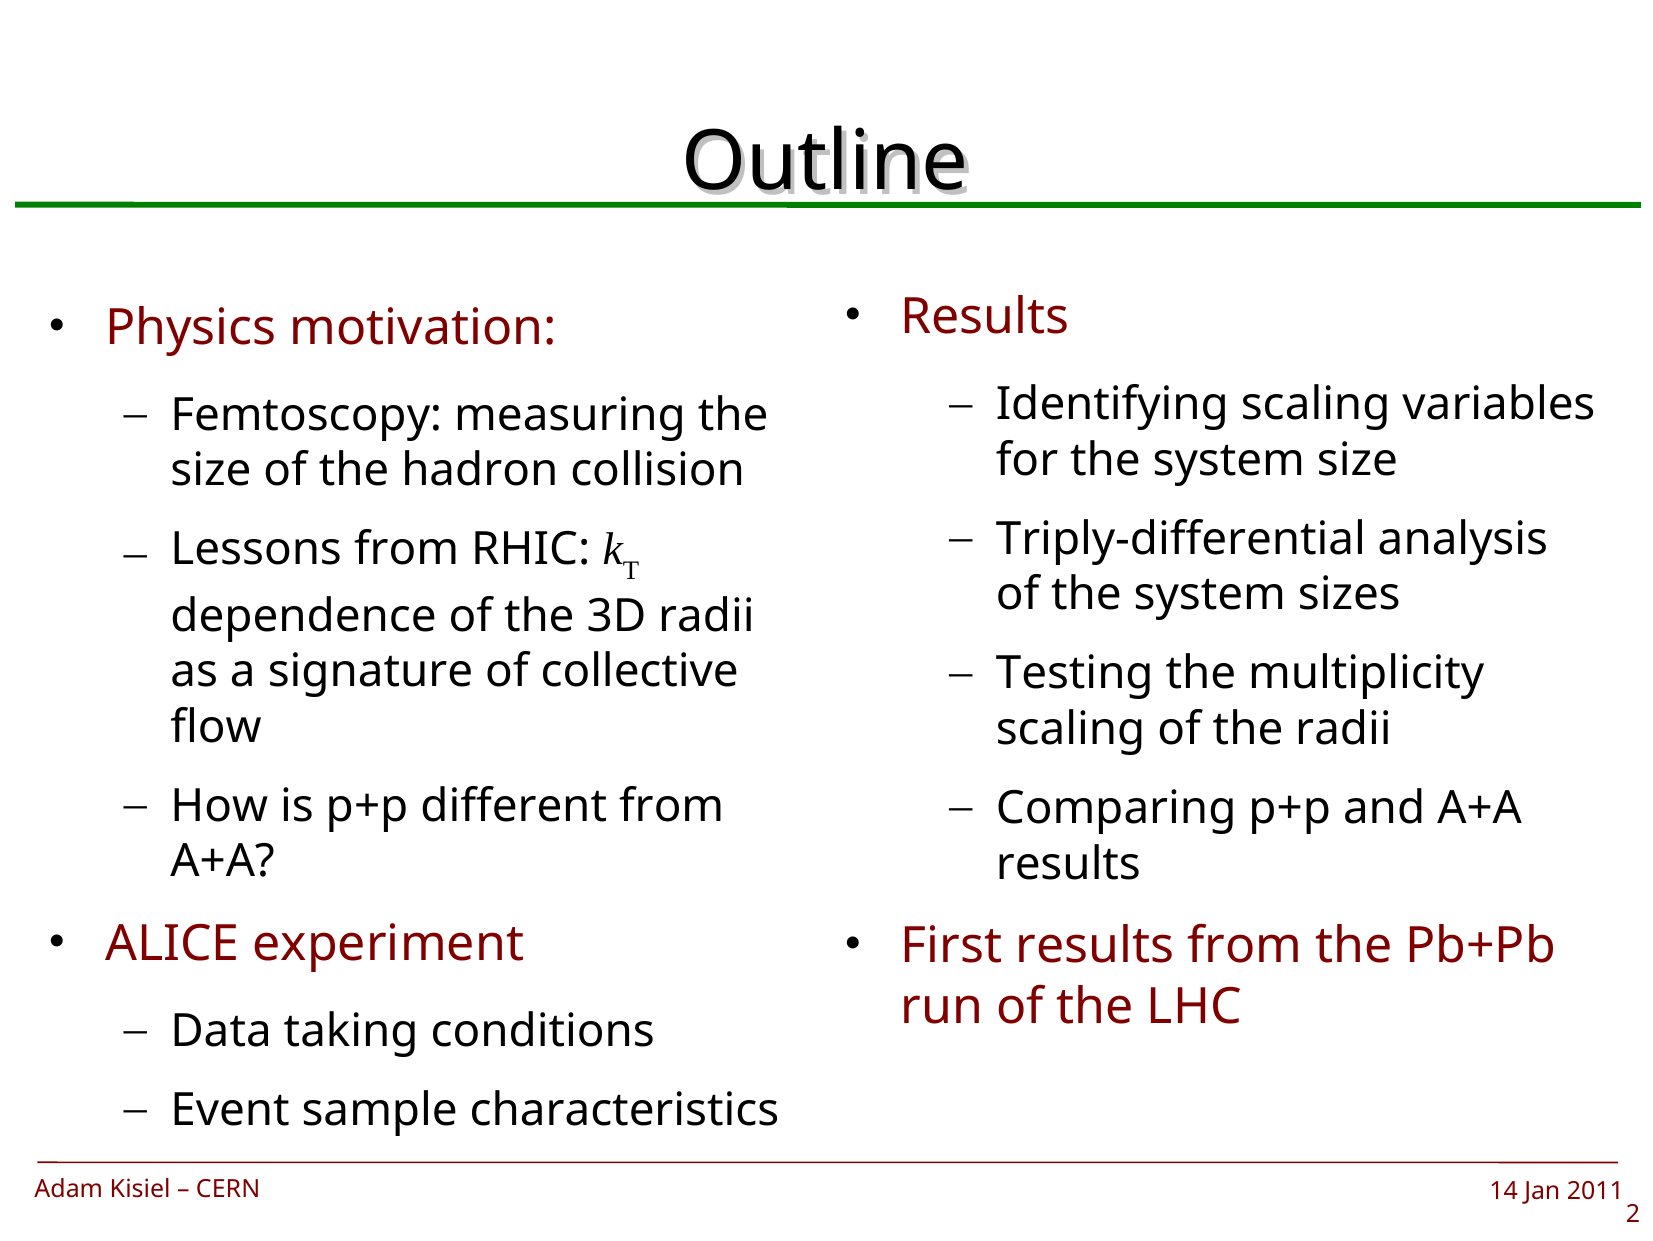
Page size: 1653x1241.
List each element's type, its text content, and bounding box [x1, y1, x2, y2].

title Outline [119, 52, 1531, 260]
list Physics motivation: Femtoscopy: measuring the size of the hadron collision Lessons from RHIC: kT dependence of the 3D radii as a signature of collective flow How is p+p different from A+A? ALICE experiment Data taking conditions Event sample characteristics [49, 293, 810, 1164]
list Results Identifying scaling variables for the system size Triply-differential analysis of the system sizes Testing the multiplicity scaling of the radii Comparing p+p and A+A results First results from the Pb+Pb run of the LHC [844, 283, 1601, 1164]
